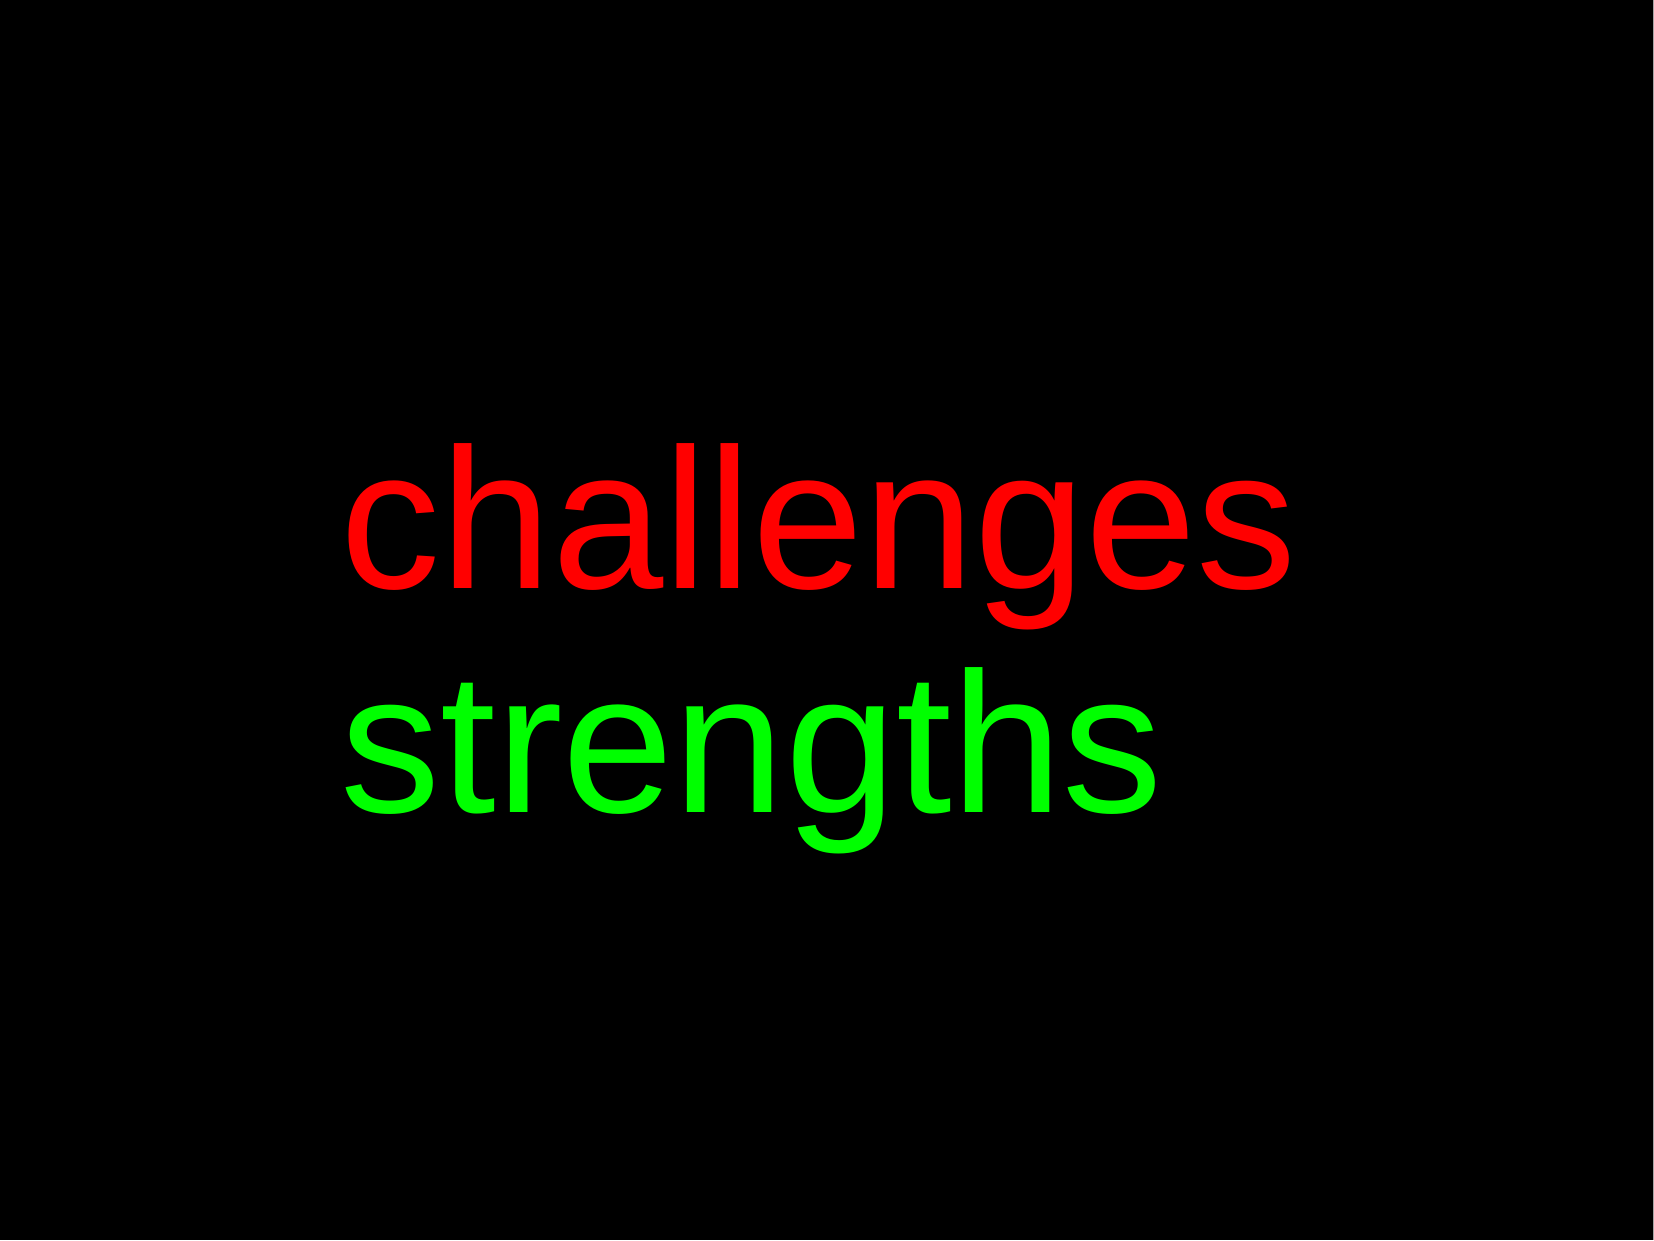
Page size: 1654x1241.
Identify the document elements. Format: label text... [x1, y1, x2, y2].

text_box [675, 262, 705, 501]
text_box challenges strengths [326, 400, 1313, 863]
